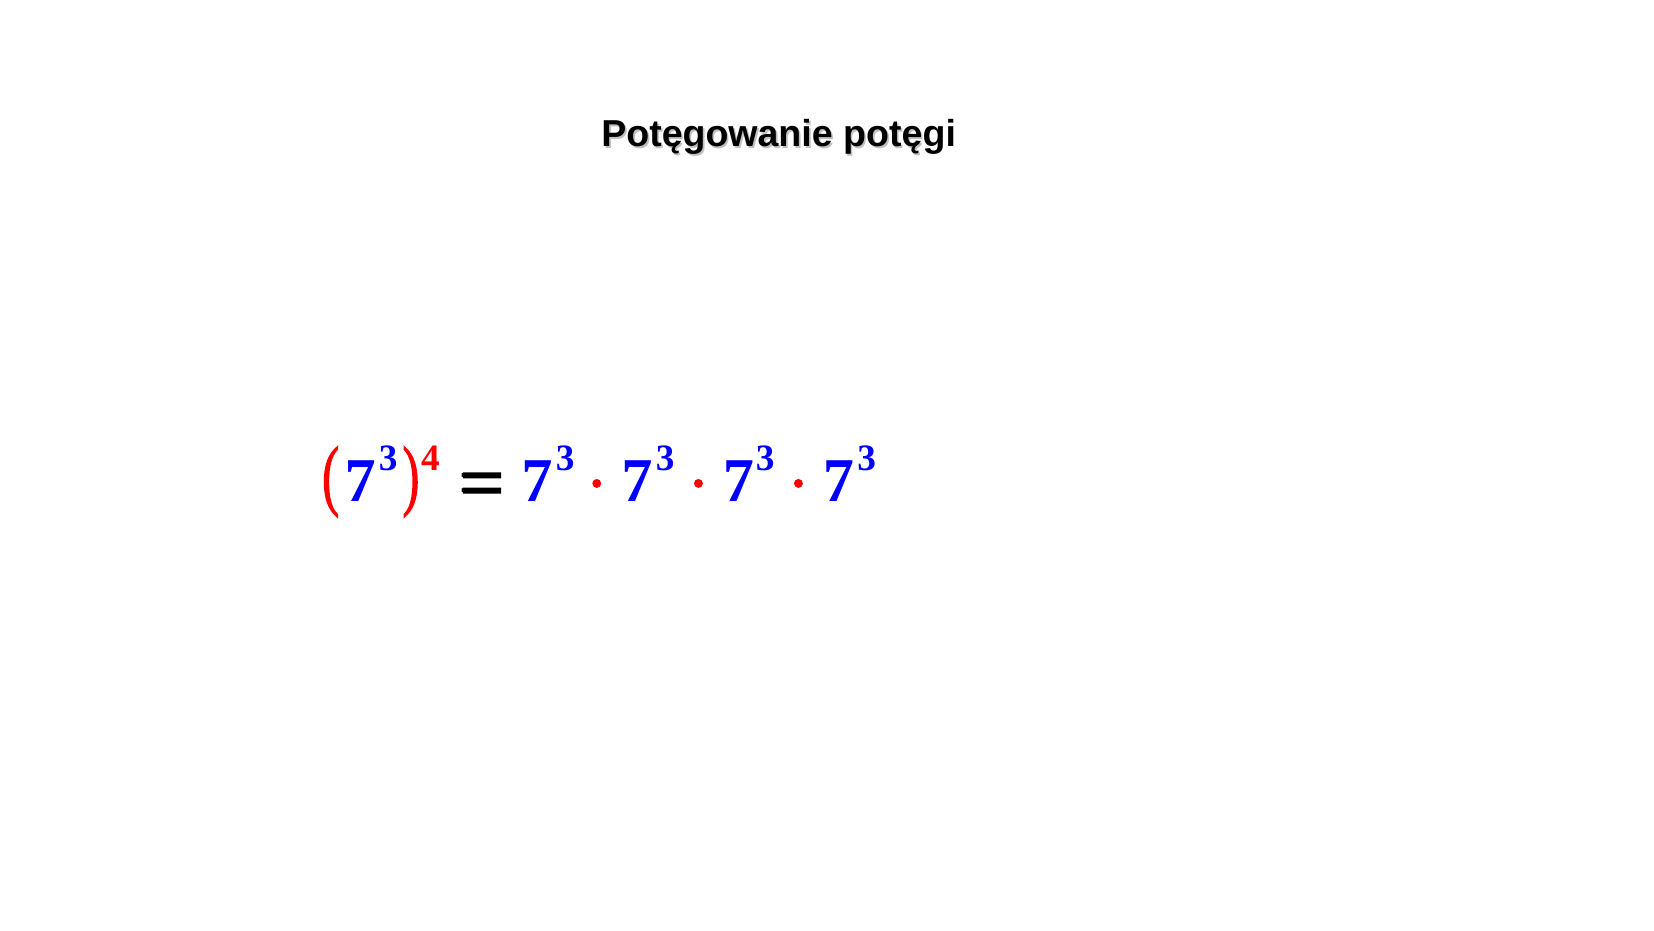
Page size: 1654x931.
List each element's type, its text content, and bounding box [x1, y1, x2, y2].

text_box Potęgowanie potęgi [586, 105, 972, 162]
chart [313, 437, 882, 520]
